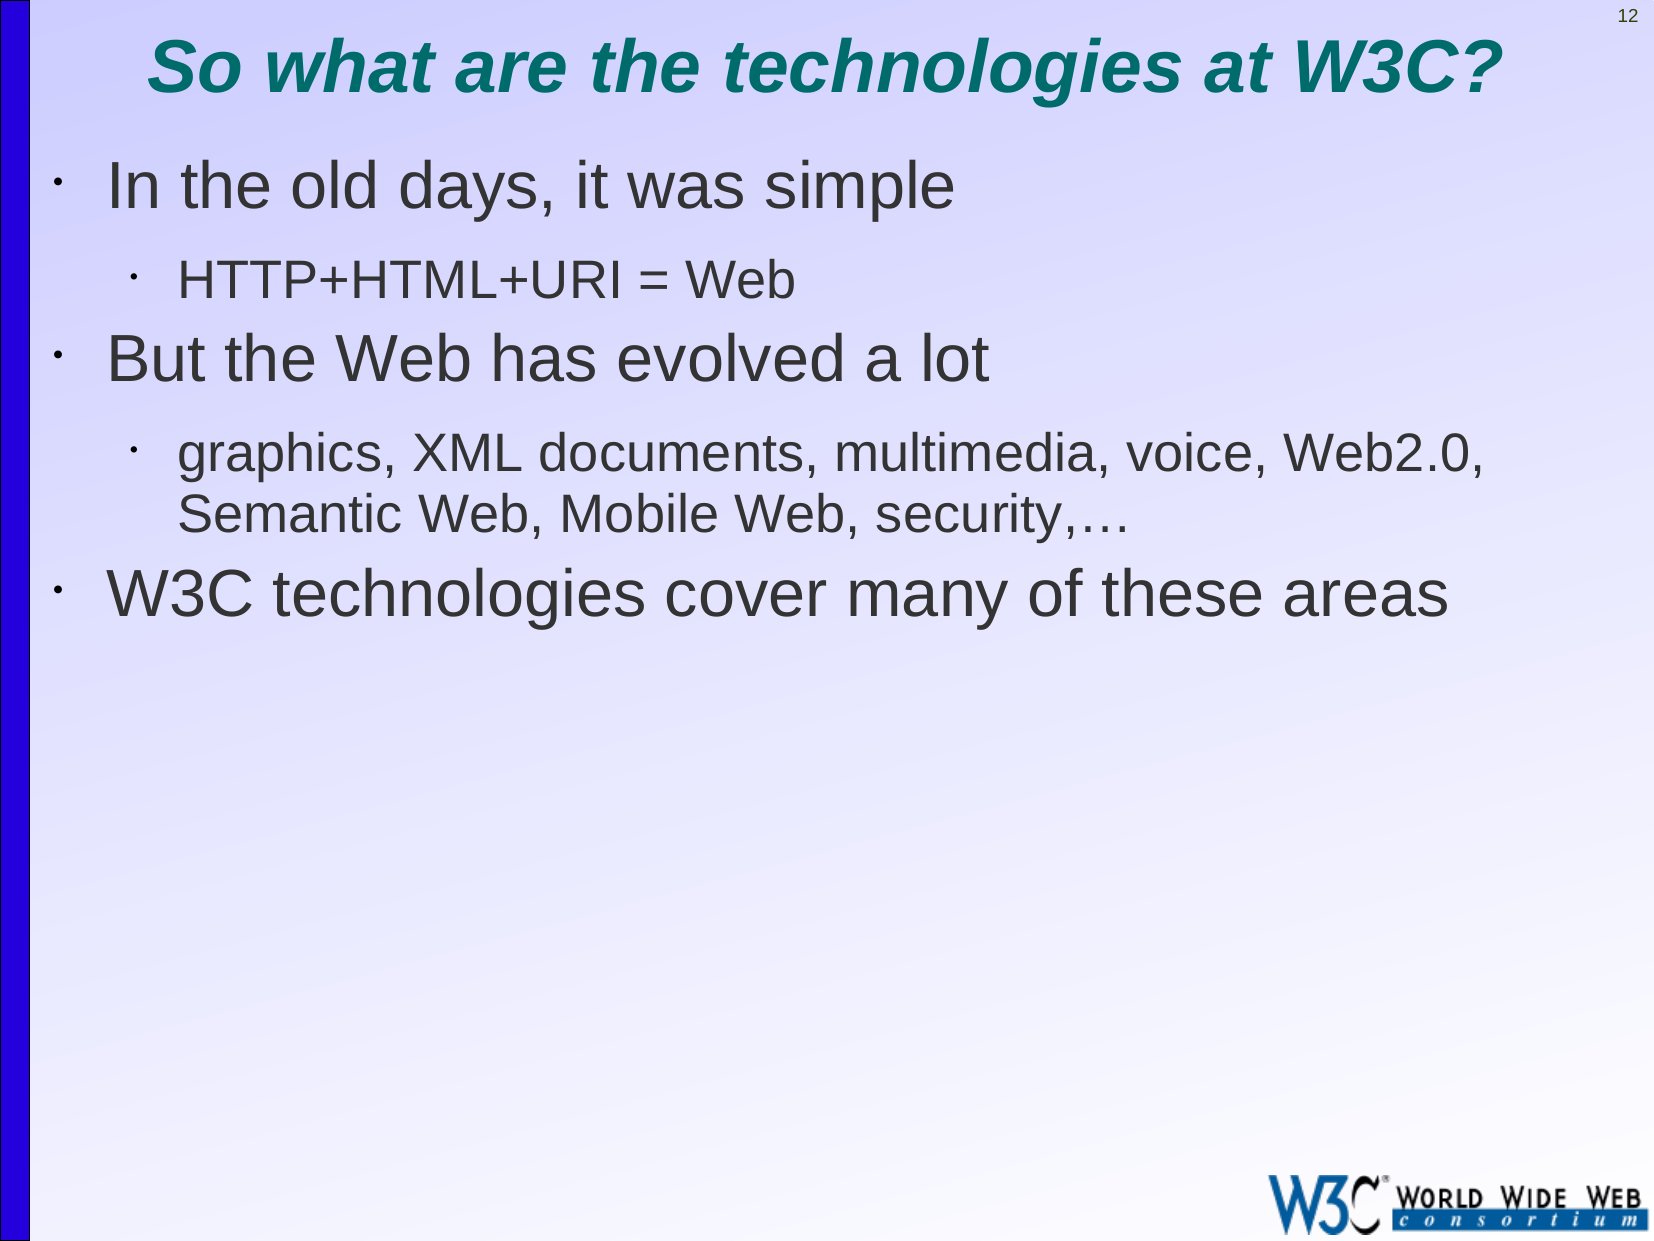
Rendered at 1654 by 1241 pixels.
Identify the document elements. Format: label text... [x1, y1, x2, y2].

picture [1263, 1175, 1654, 1235]
title So what are the technologies at W3C? [0, 5, 1654, 125]
list In the old days, it was simple HTTP+HTML+URI = Web But the Web has evolved a lot graphics, XML documents, multimedia, voice, Web2.0, Semantic Web, Mobile Web, security,… W3C technologies cover many of these areas [35, 147, 1618, 1119]
